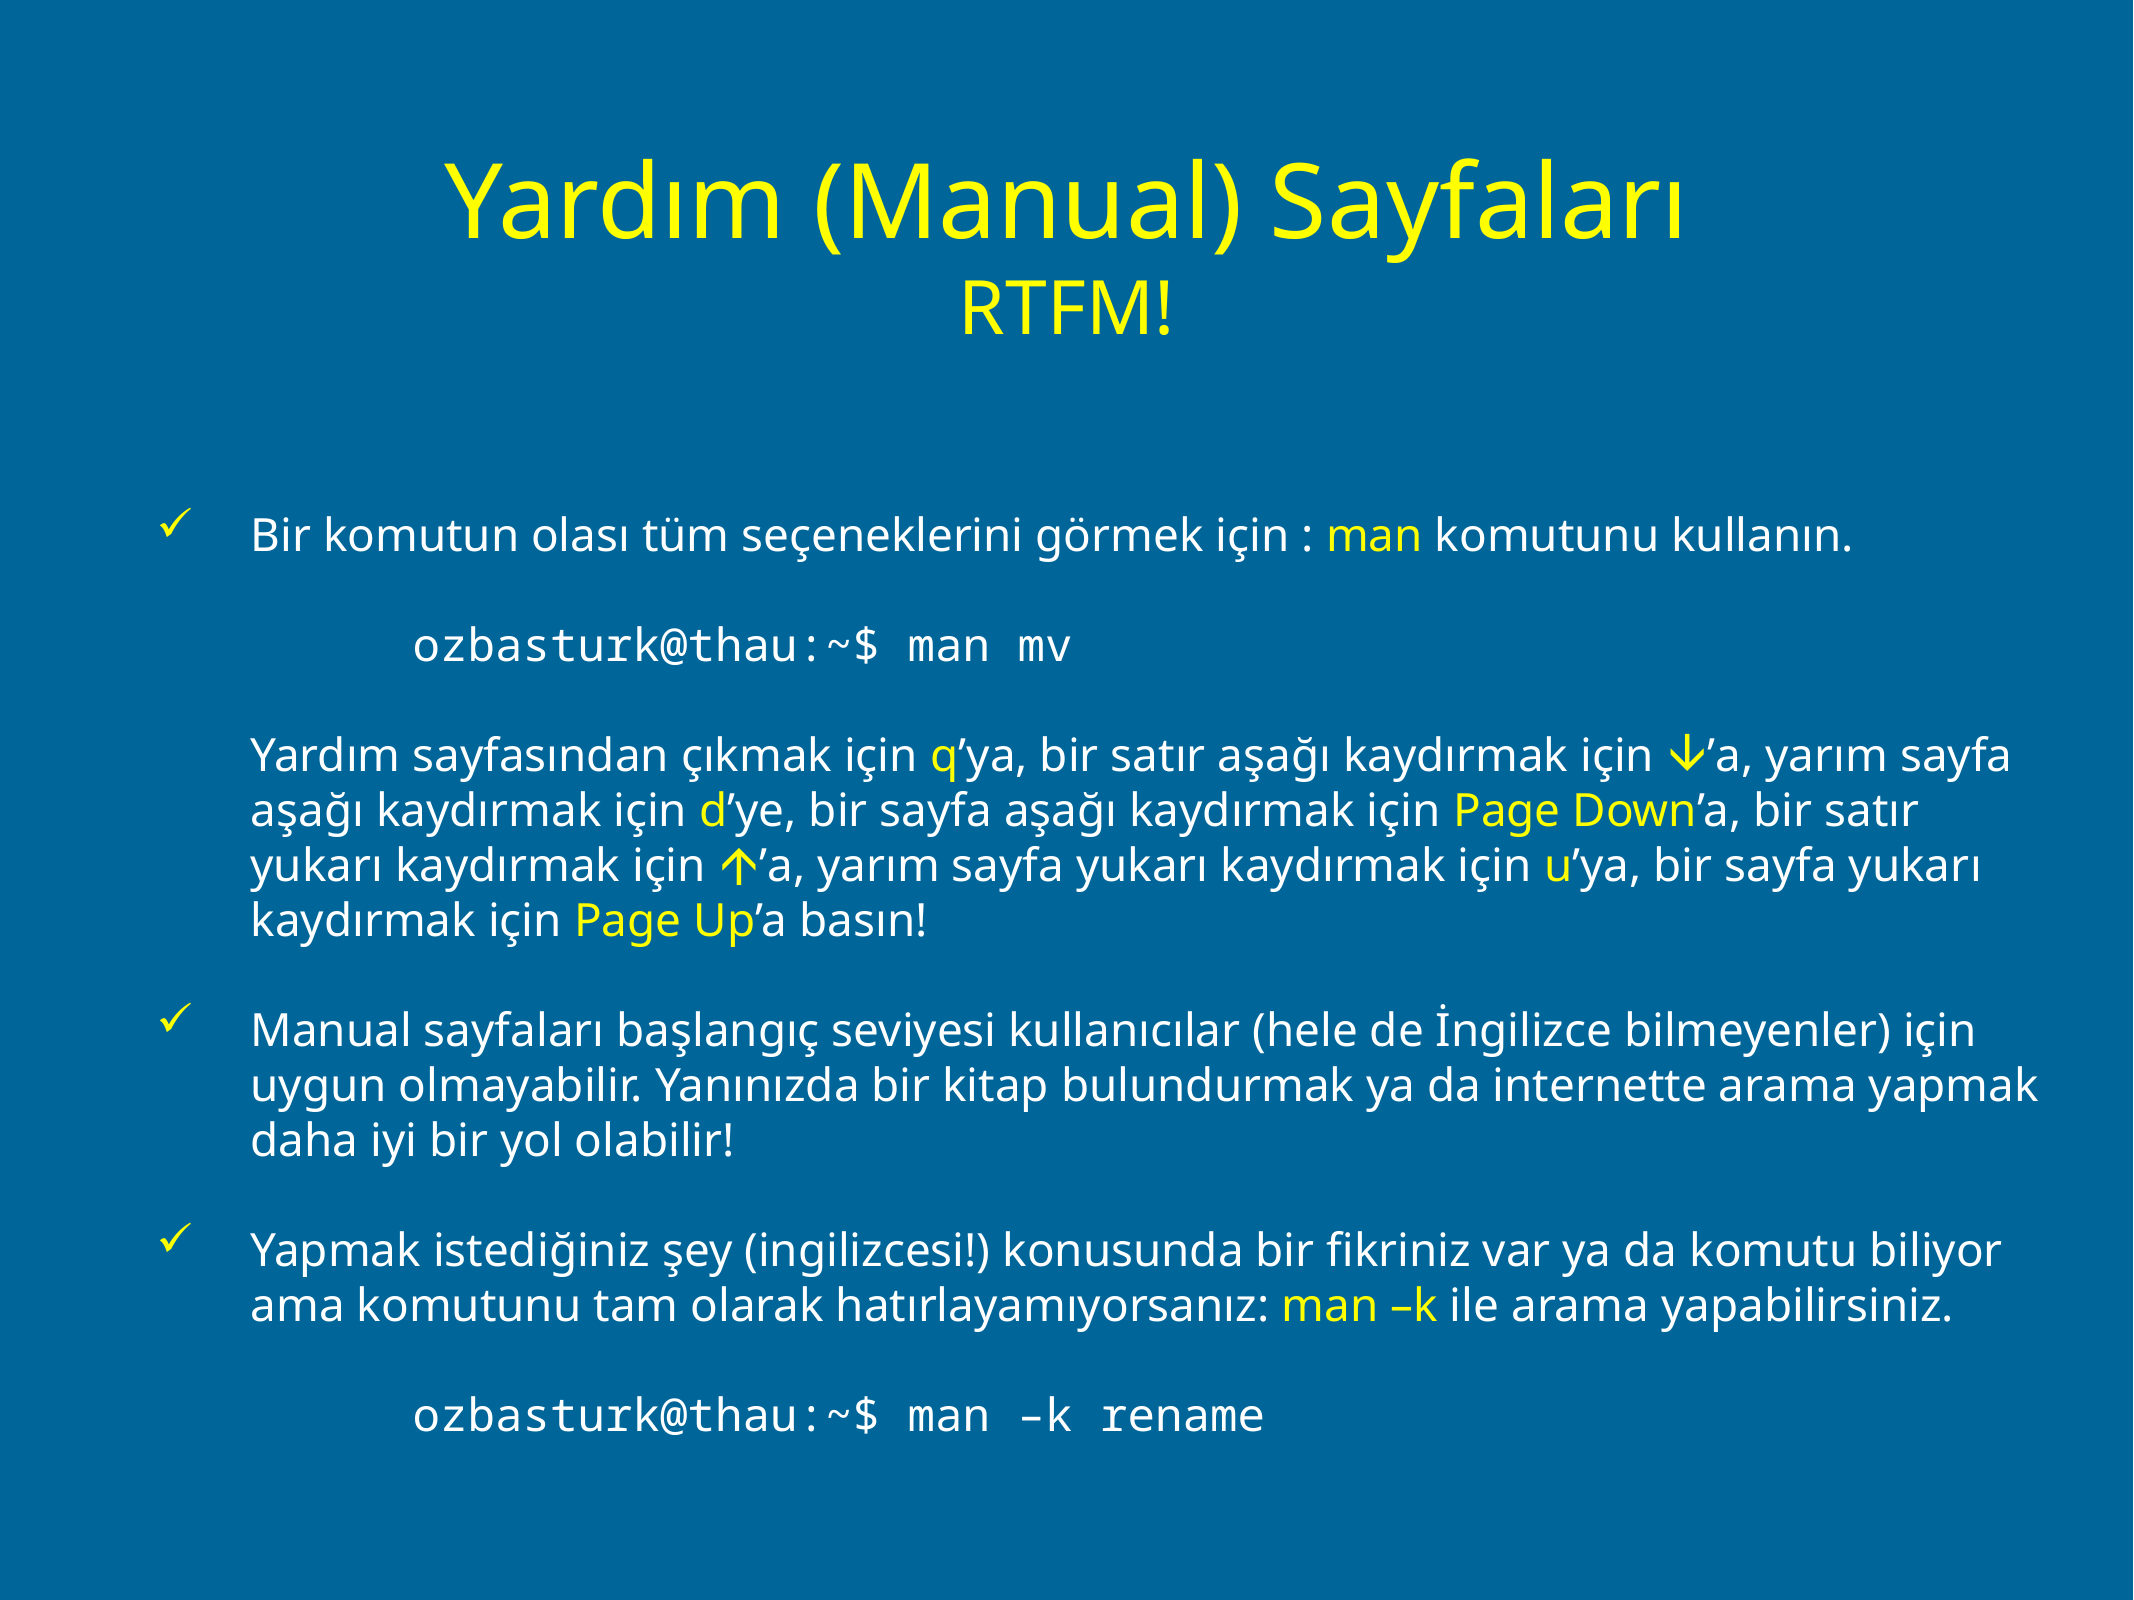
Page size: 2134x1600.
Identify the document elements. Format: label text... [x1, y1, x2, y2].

list Bir komutun olası tüm seçeneklerini görmek için : man komutunu kullanın. ozbasturk@thau:~$ man mv Yardım sayfasından çıkmak için q’ya, bir satır aşağı kaydırmak için ’a, yarım sayfa aşağı kaydırmak için d’ye, bir sayfa aşağı kaydırmak için Page Down’a, bir satır yukarı kaydırmak için ’a, yarım sayfa yukarı kaydırmak için u’ya, bir sayfa yukarı kaydırmak için Page Up’a basın! Manual sayfaları başlangıç seviyesi kullanıcılar (hele de İngilizce bilmeyenler) için uygun olmayabilir. Yanınızda bir kitap bulundurmak ya da internette arama yapmak daha iyi bir yol olabilir! Yapmak istediğiniz şey (ingilizcesi!) konusunda bir fikriniz var ya da komutu biliyor ama komutunu tam olarak hatırlayamıyorsanız: man –k ile arama yapabilirsiniz. ozbasturk@thau:~$ man –k rename [105, 353, 2071, 1538]
title Yardım (Manual) Sayfaları RTFM! [208, 41, 1925, 353]
